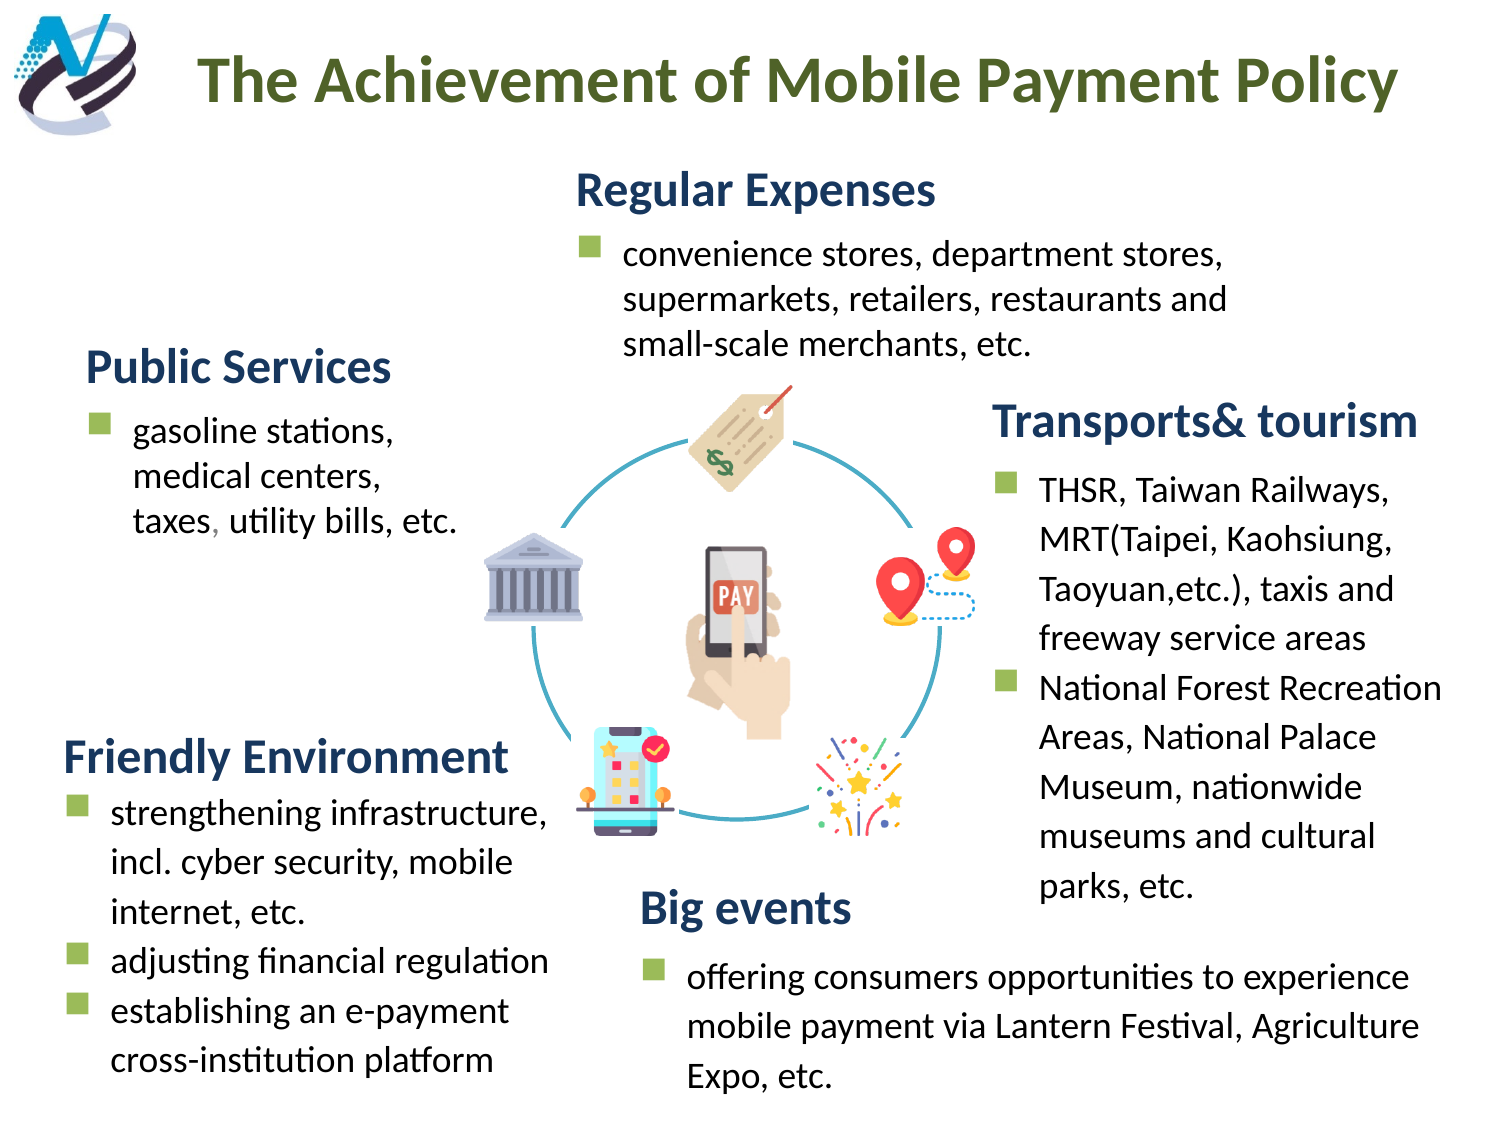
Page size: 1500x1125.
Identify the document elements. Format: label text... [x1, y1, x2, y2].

picture [14, 14, 136, 140]
picture [570, 545, 793, 836]
text_box Transports& tourism THSR, Taiwan Railways, MRT(Taipei, Kaohsiung, Taoyuan,etc.), taxis and freeway service areas National Forest Recreation Areas, National Palace Museum, nationwide museums and cultural parks, etc. [977, 368, 1483, 914]
text_box Friendly Environment strengthening infrastructure, incl. cyber security, mobile internet, etc. adjusting financial regulation establishing an e-payment cross-institution platform [48, 715, 577, 1088]
text_box Big events offering consumers opportunities to experience mobile payment via Lantern Festival, Agriculture Expo, etc. [625, 855, 1445, 1104]
text_box Regular Expenses convenience stores, department stores, supermarkets, retailers, restaurants and small-scale merchants, etc. [561, 148, 1294, 417]
picture [687, 385, 793, 492]
text_box Public Services gasoline stations, medical centers, taxes, utility bills, etc. [70, 325, 490, 549]
picture [876, 527, 975, 626]
picture [484, 527, 583, 626]
picture [809, 737, 908, 837]
text_box The Achievement of Mobile Payment Policy [182, 28, 1430, 124]
text_box [533, 440, 940, 820]
